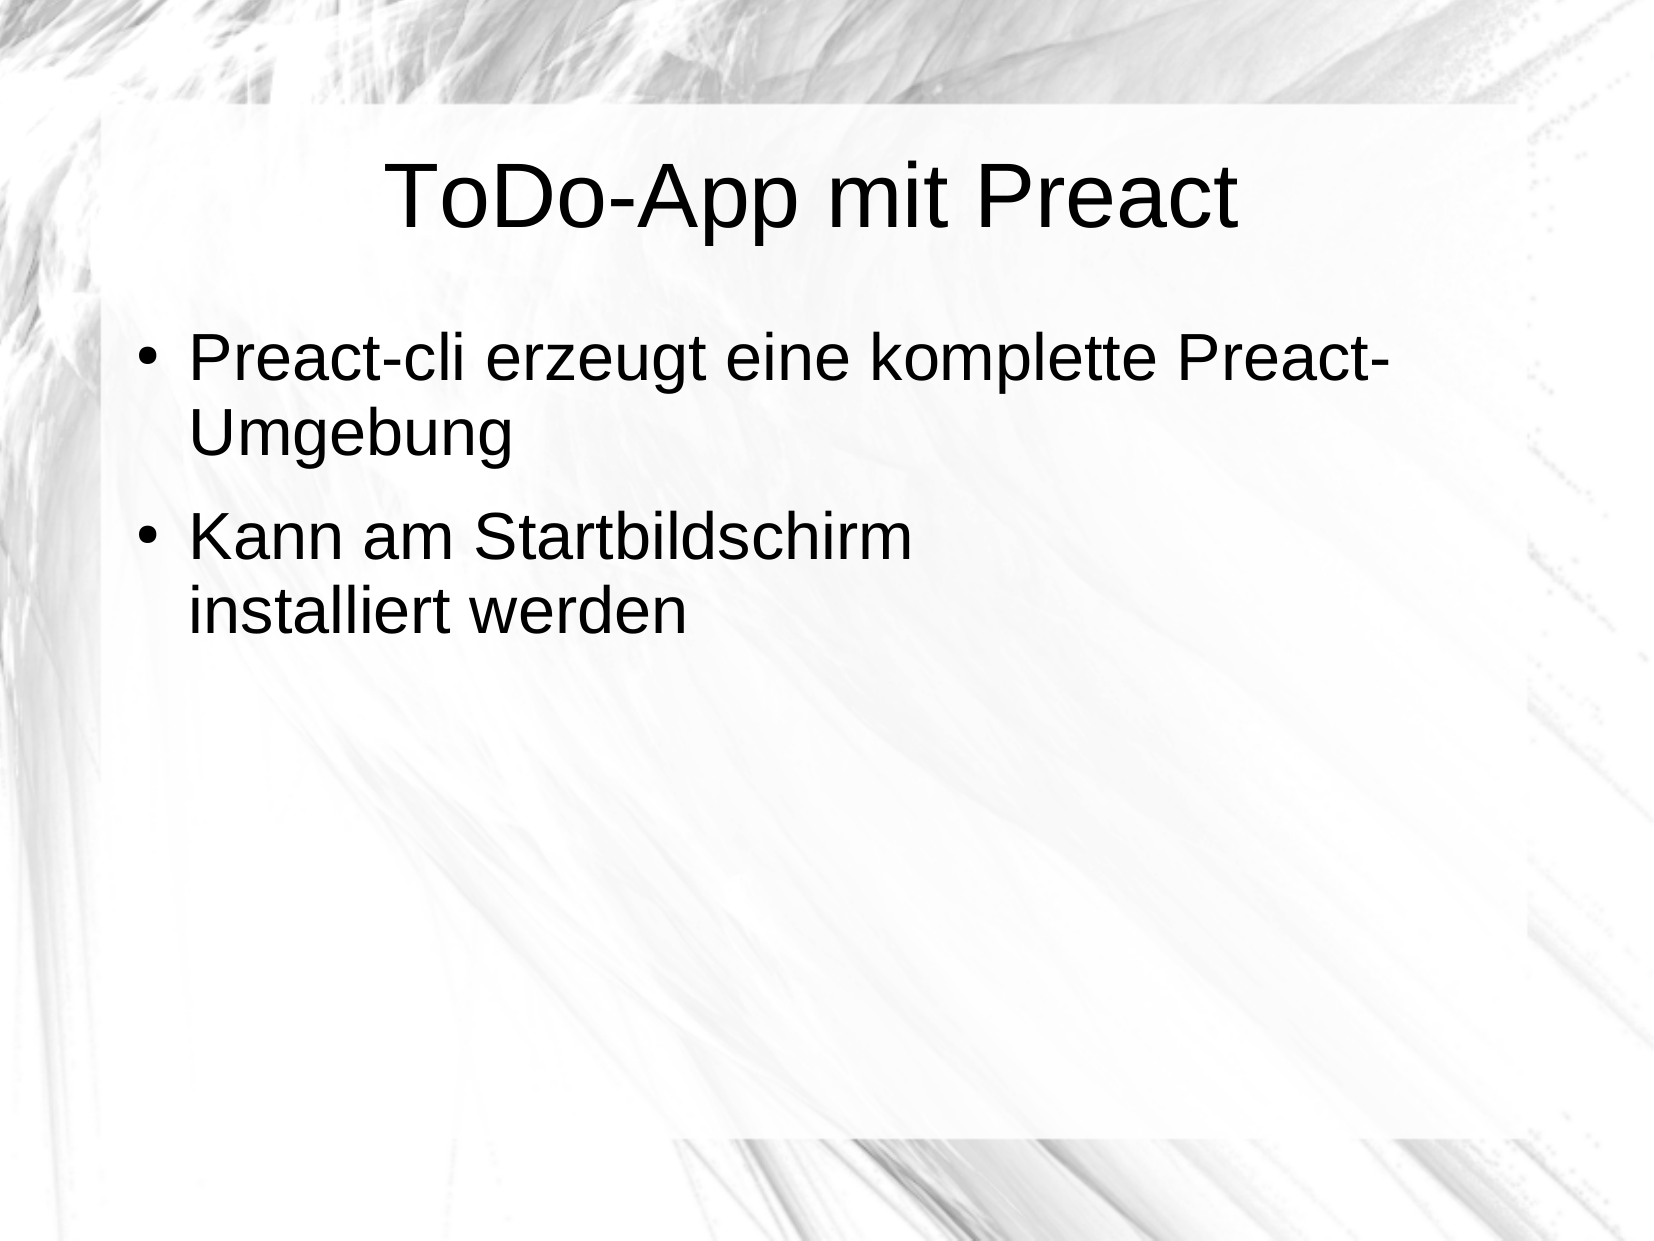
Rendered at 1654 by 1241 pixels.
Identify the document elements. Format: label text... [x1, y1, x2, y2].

list Preact-cli erzeugt eine komplette Preact-Umgebung Kann am Startbildschirm installiert werden [118, 319, 1571, 1040]
picture [0, 0, 1654, 1241]
title ToDo-App mit Preact [118, 112, 1506, 281]
